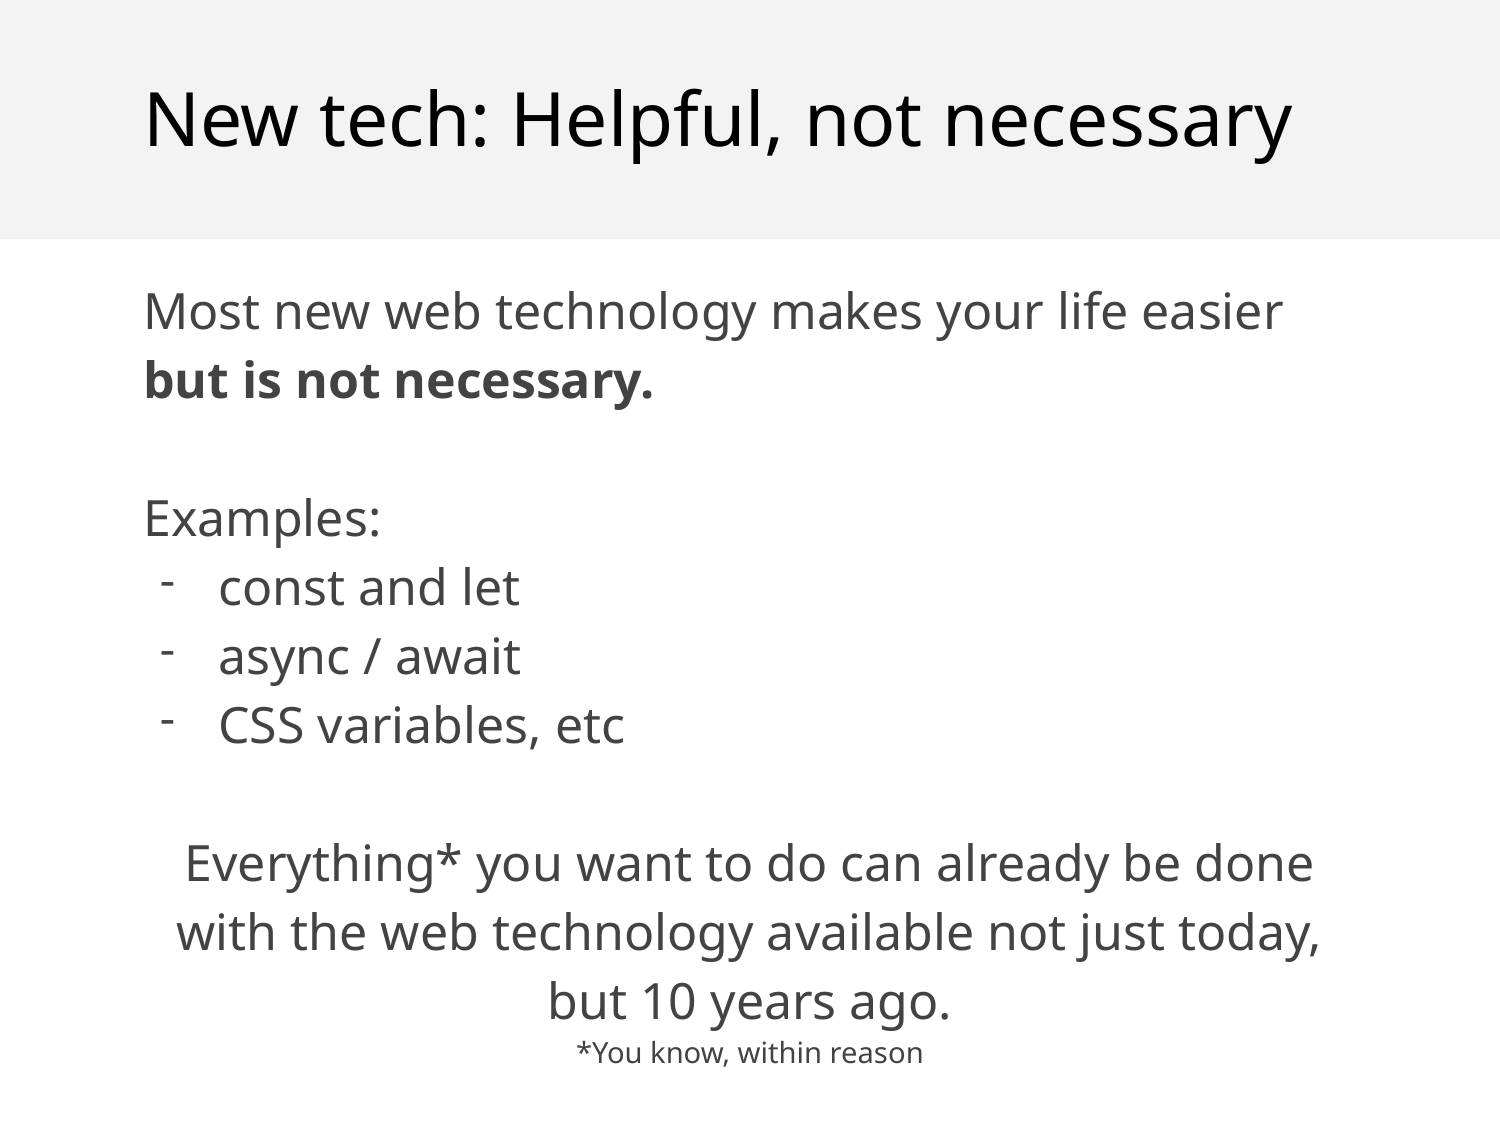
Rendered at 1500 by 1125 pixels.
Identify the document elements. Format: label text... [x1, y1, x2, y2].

title New tech: Helpful, not necessary [128, 56, 1372, 183]
list Most new web technology makes your life easier but is not necessary. Examples: const and let async / await CSS variables, etc Everything* you want to do can already be done with the web technology available not just today, but 10 years ago. *You know, within reason [128, 255, 1372, 1004]
